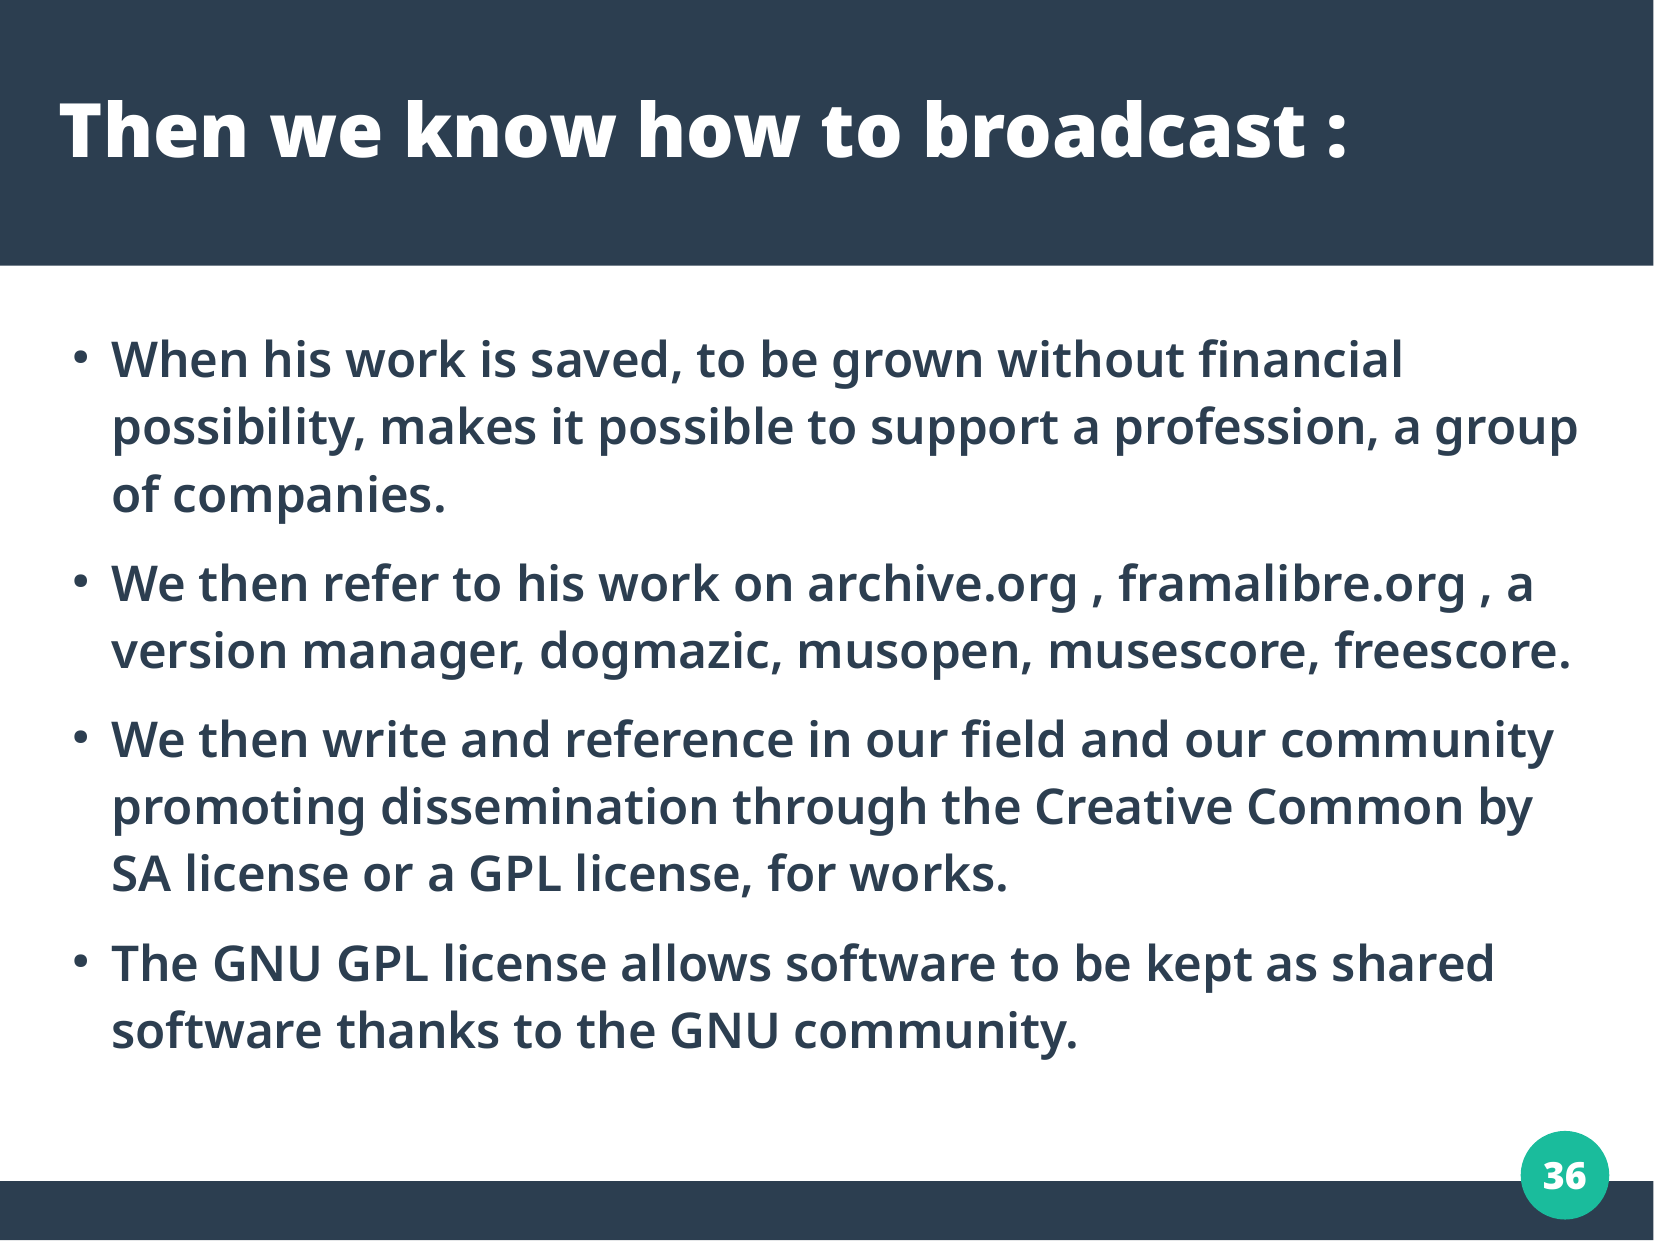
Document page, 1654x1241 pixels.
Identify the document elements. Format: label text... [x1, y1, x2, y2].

title Then we know how to broadcast : [59, 49, 1595, 207]
list When his work is saved, to be grown without financial possibility, makes it possible to support a profession, a group of companies. We then refer to his work on archive.org , framalibre.org , a version manager, dogmazic, musopen, musescore, freescore. We then write and reference in our field and our community promoting dissemination through the Creative Common by SA license or a GPL license, for works. The GNU GPL license allows software to be kept as shared software thanks to the GNU community. [59, 324, 1595, 1152]
